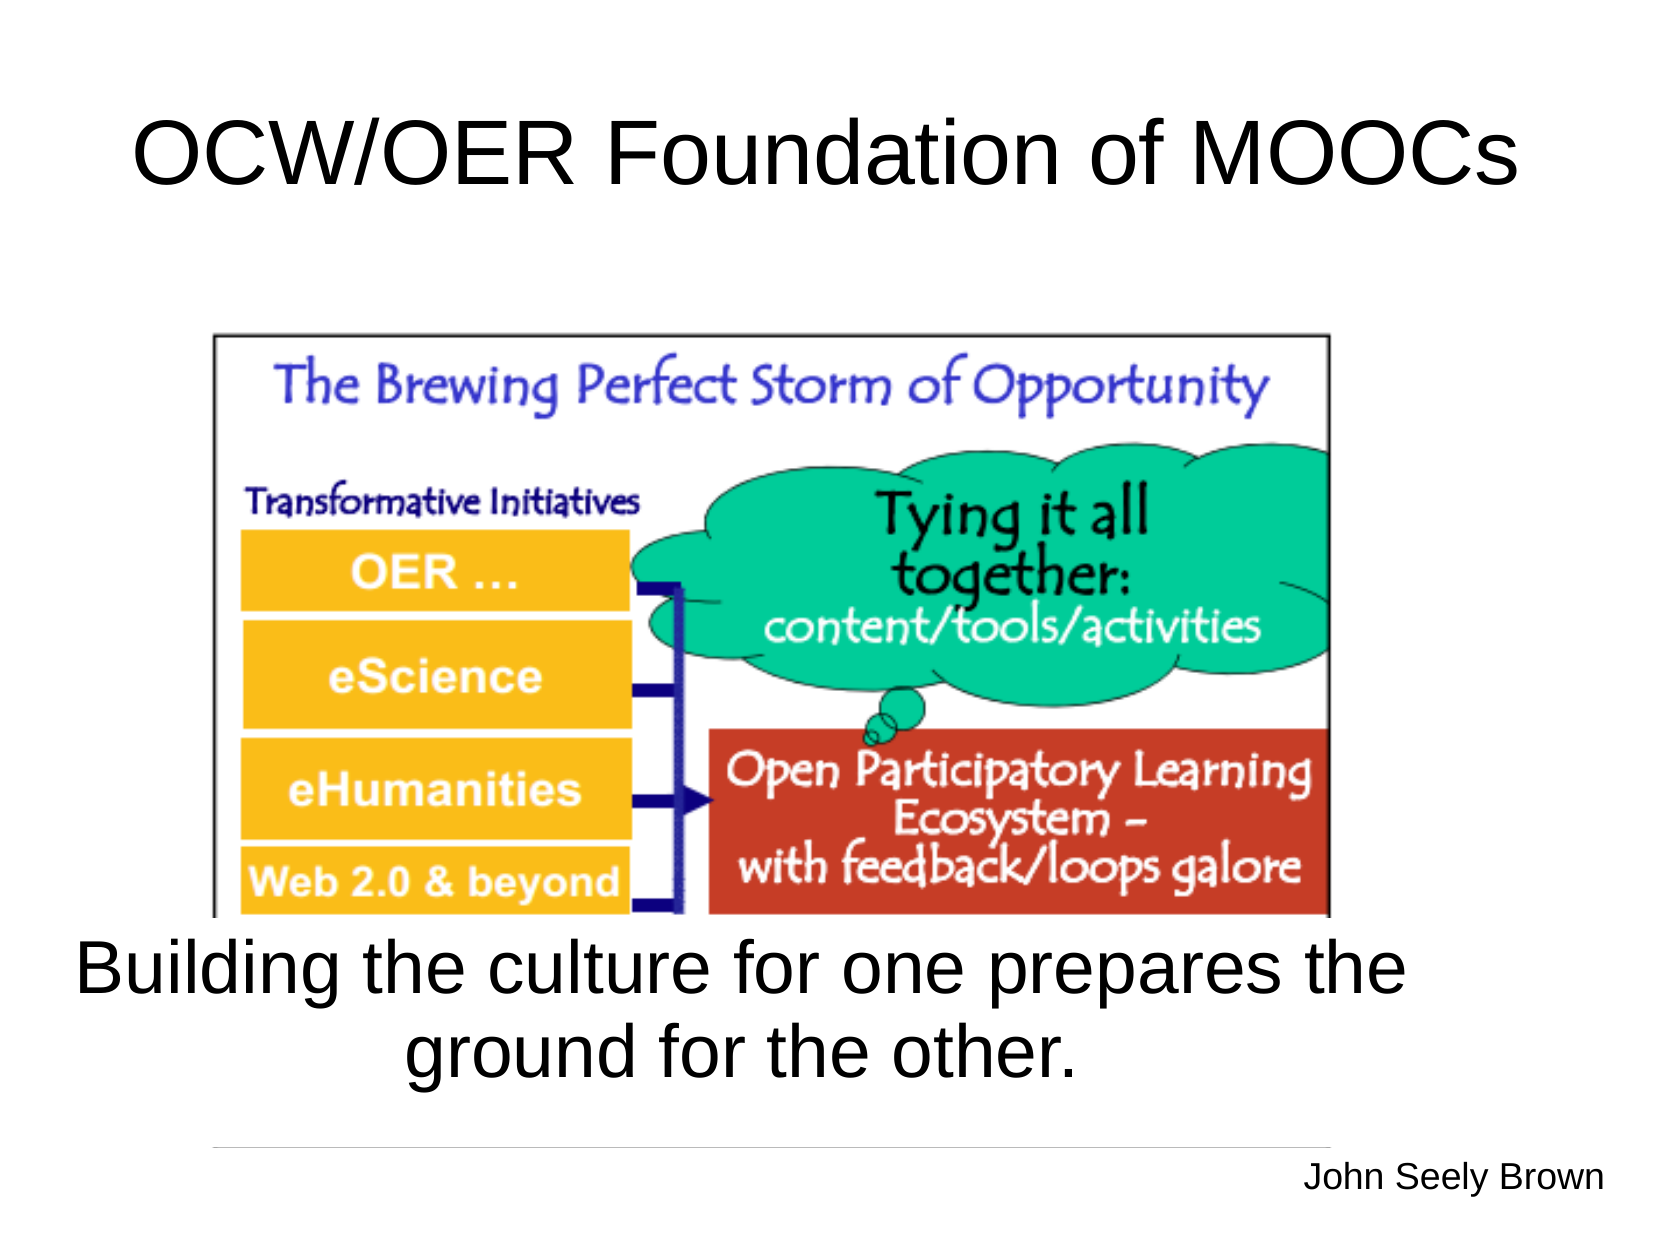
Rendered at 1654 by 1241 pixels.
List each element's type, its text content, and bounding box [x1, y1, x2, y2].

text_box Building the culture for one prepares the ground for the other. [60, 918, 1546, 1148]
picture [209, 329, 1336, 918]
text_box John Seely Brown [1288, 1147, 1619, 1205]
title OCW/OER Foundation of MOOCs [82, 49, 1571, 257]
